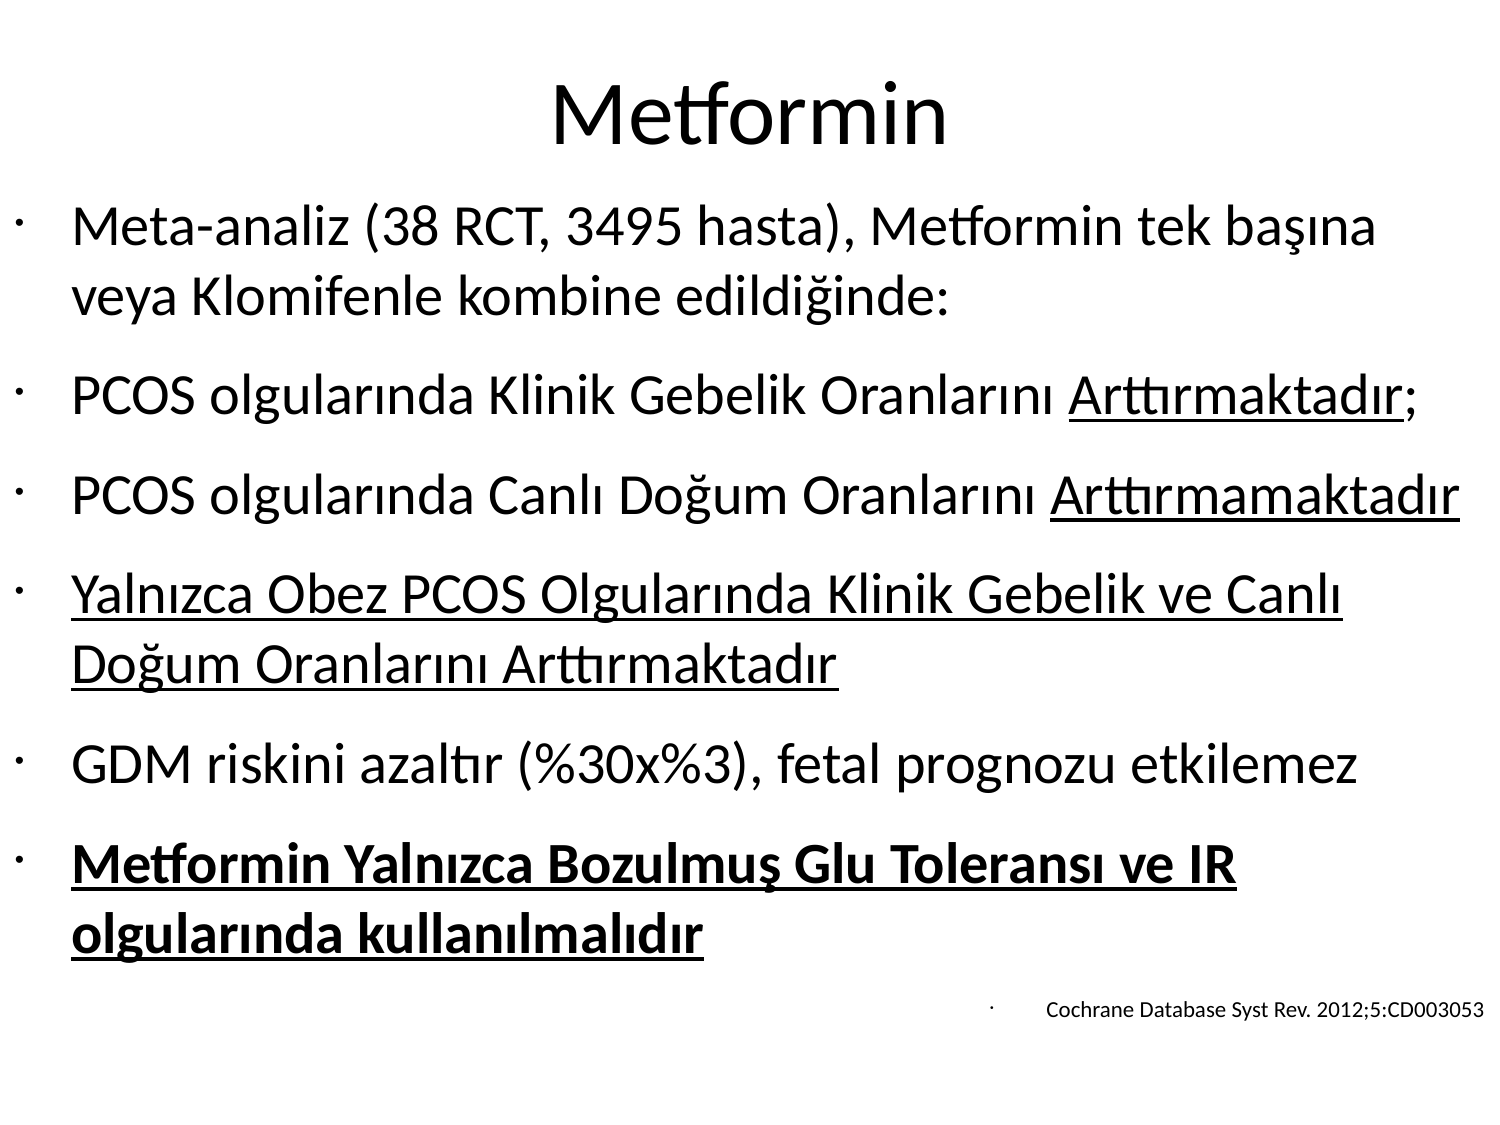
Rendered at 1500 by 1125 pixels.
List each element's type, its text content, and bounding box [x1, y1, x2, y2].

list Meta-analiz (38 RCT, 3495 hasta), Metformin tek başına veya Klomifenle kombine edildiğinde: PCOS olgularında Klinik Gebelik Oranlarını Arttırmaktadır; PCOS olgularında Canlı Doğum Oranlarını Arttırmamaktadır Yalnızca Obez PCOS Olgularında Klinik Gebelik ve Canlı Doğum Oranlarını Arttırmaktadır GDM riskini azaltır (%30x%3), fetal prognozu etkilemez Metformin Yalnızca Bozulmuş Glu Toleransı ve IR olgularında kullanılmalıdır Cochrane Database Syst Rev. 2012;5:CD003053 [0, 179, 1500, 1125]
title Metformin [75, 45, 1425, 179]
